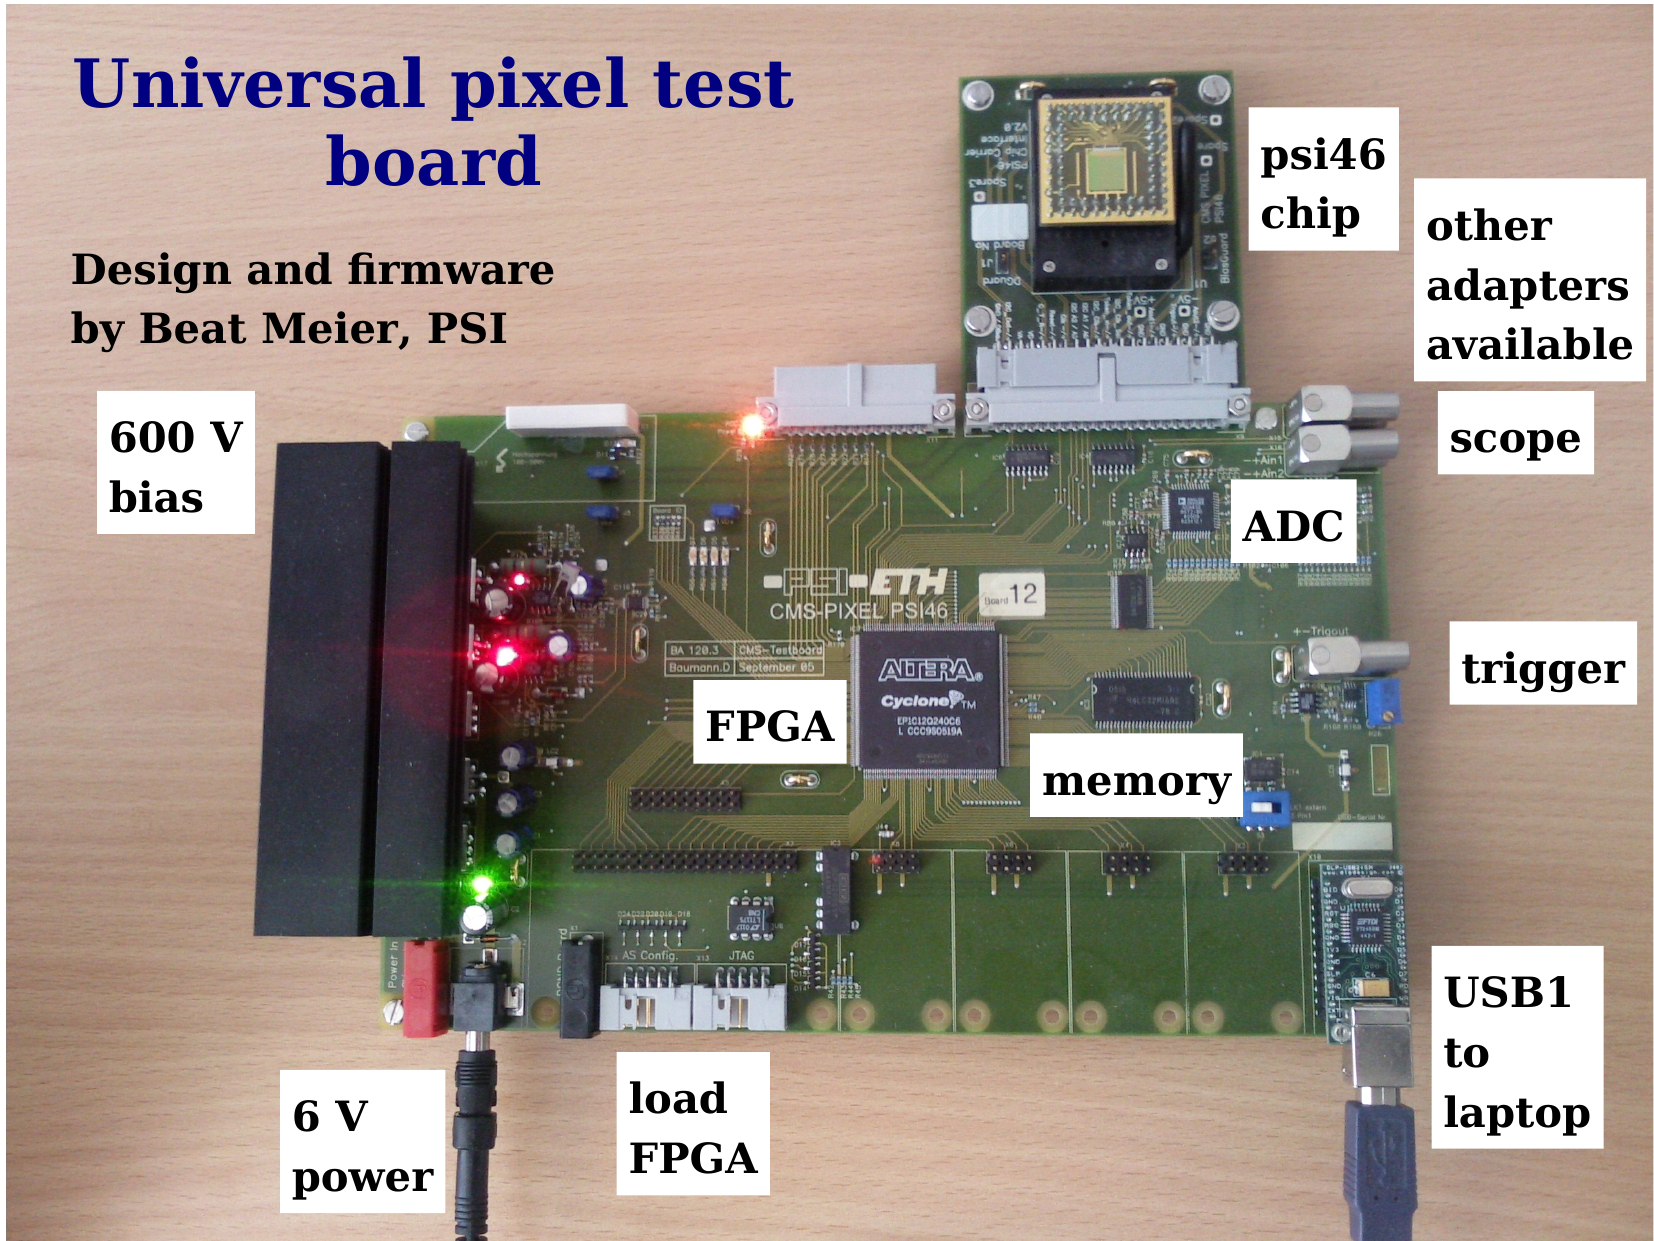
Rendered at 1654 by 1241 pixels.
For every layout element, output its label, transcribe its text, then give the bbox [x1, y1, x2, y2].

text_box trigger [1449, 621, 1638, 694]
text_box USB1 to laptop [1431, 945, 1604, 1138]
picture [6, 4, 1654, 1241]
text_box FPGA [693, 680, 847, 753]
text_box 600 V bias [97, 390, 255, 524]
text_box memory [1030, 733, 1243, 807]
text_box scope [1437, 391, 1595, 464]
text_box ADC [1230, 479, 1357, 553]
text_box 6 V power [280, 1069, 446, 1203]
text_box other adapters available [1414, 178, 1647, 371]
text_box Design and firmware by Beat Meier, PSI [70, 234, 560, 344]
title Universal pixel test board [56, 44, 812, 202]
text_box load FPGA [616, 1052, 770, 1185]
text_box psi46 chip [1248, 107, 1399, 240]
